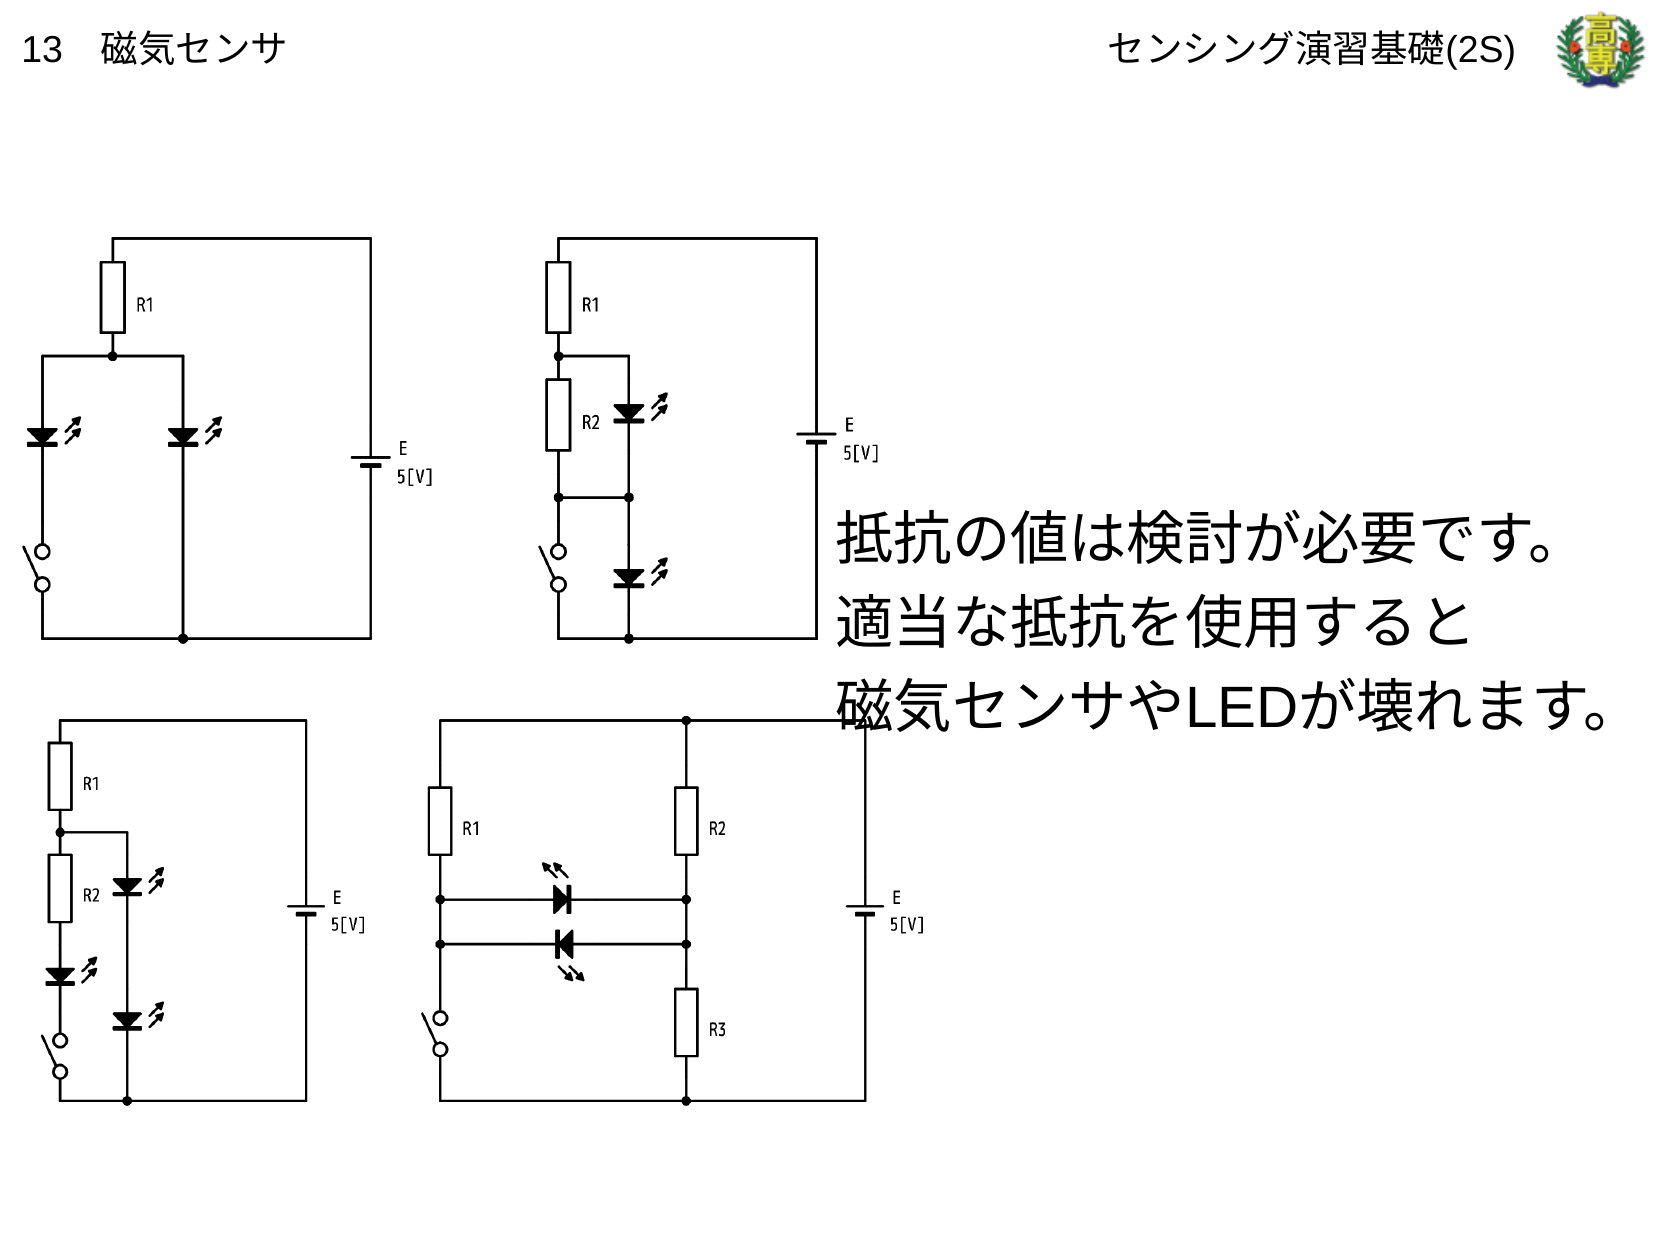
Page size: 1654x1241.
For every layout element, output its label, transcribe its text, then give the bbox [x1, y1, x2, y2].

text_box センシング演習基礎(2S) [1077, 11, 1531, 75]
picture [9, 223, 898, 654]
picture [26, 708, 939, 1133]
picture [1553, 2, 1650, 99]
text_box 抵抗の値は検討が必要です。 適当な抵抗を使用すると 磁気センサやLEDが壊れます。 [820, 484, 1654, 722]
text_box 13 磁気センサ [6, 11, 923, 75]
